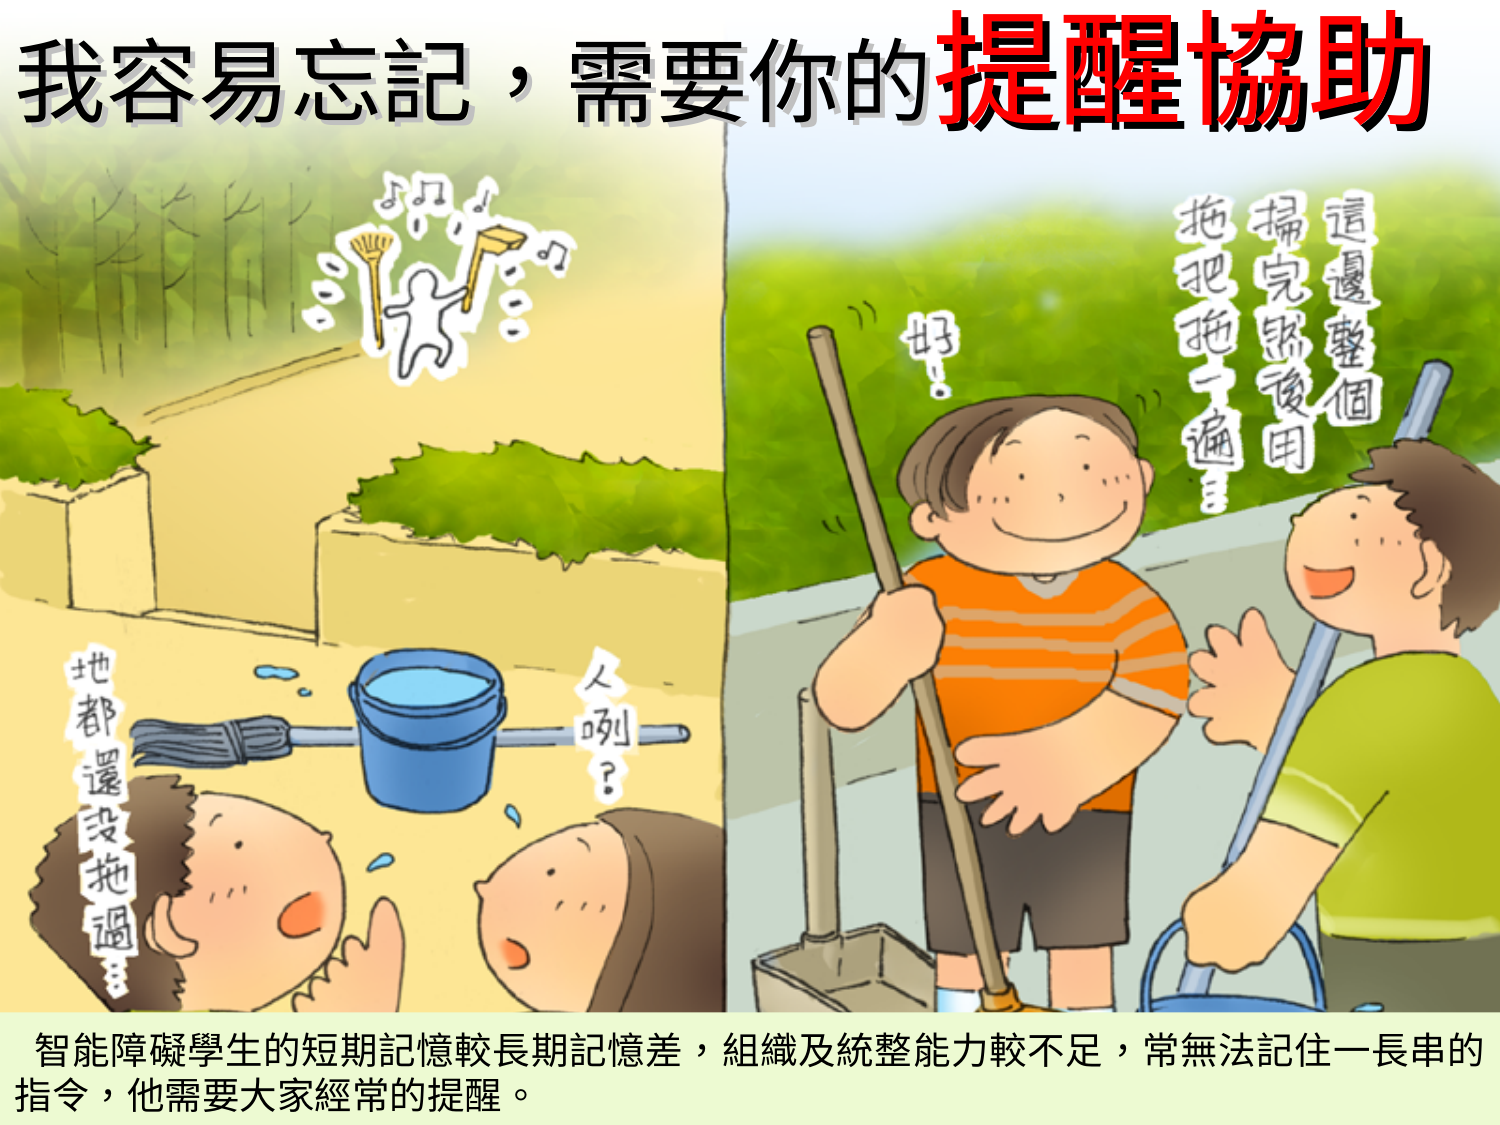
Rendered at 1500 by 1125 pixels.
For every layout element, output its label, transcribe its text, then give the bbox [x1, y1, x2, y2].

picture [0, 150, 1500, 1012]
subtitle 智能障礙學生的短期記憶較長期記憶差，組織及統整能力較不足，常無法記住一長串的指令，他需要大家經常的提醒。 [0, 1012, 1500, 1125]
title 我容易忘記，需要你的提醒協助 [0, 0, 1500, 150]
